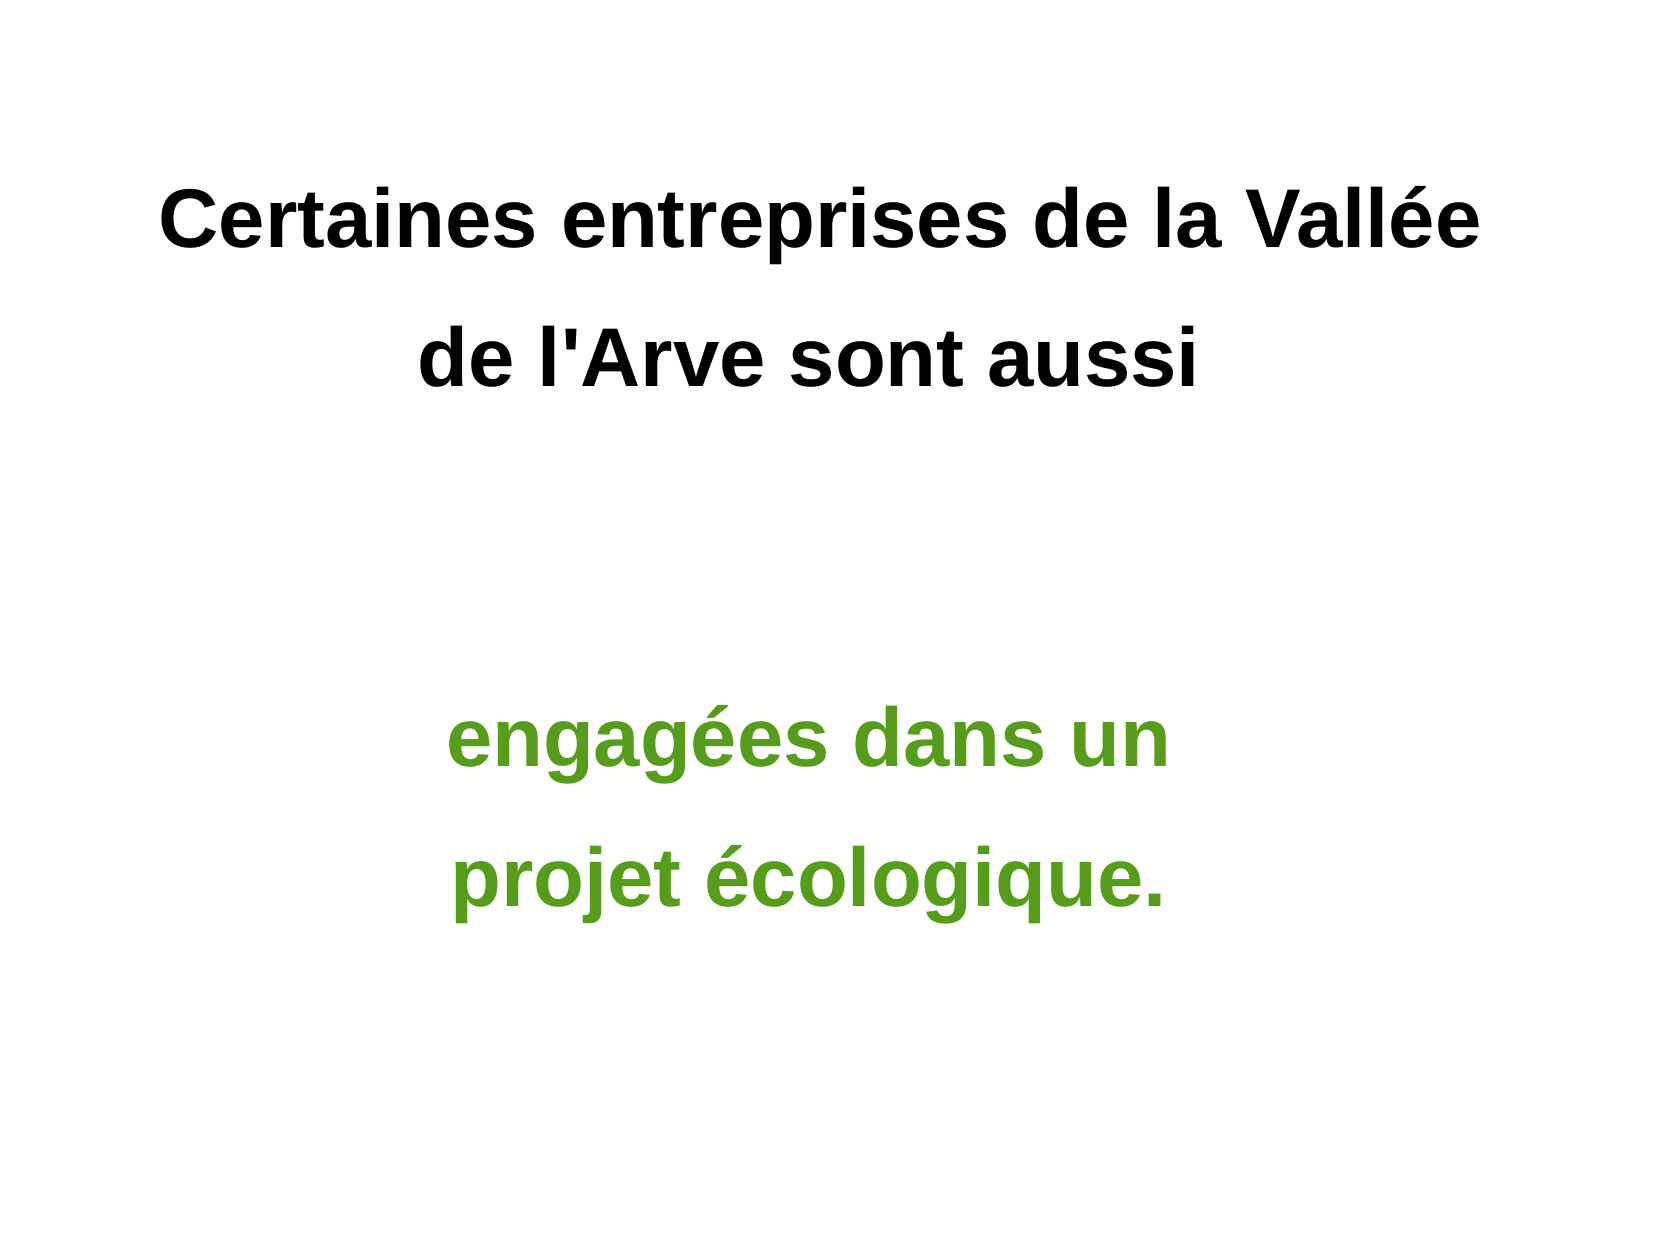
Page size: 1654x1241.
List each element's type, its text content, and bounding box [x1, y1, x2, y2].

text_box engagées dans un projet écologique. [401, 637, 1217, 886]
text_box Certaines entreprises de la Vallée de l'Arve sont aussi [94, 118, 1548, 527]
